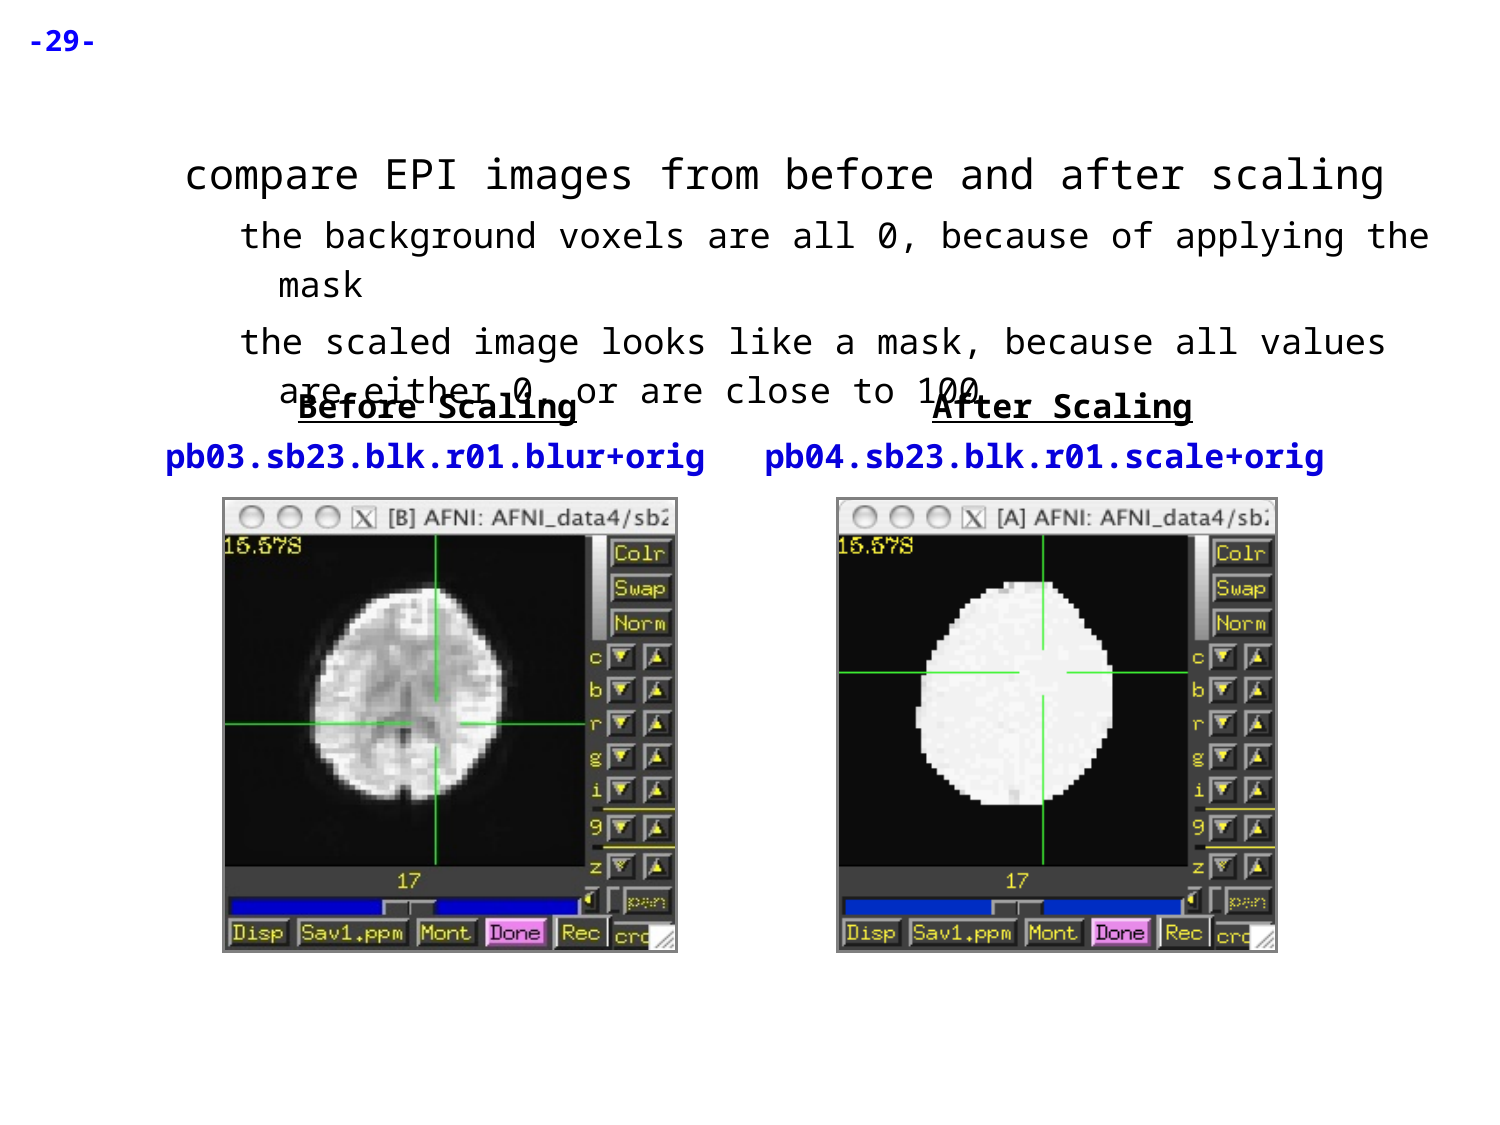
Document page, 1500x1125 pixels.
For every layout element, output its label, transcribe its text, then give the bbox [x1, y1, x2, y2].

text_box After Scaling [899, 374, 1225, 436]
picture [839, 500, 1276, 951]
text_box pb03.sb23.blk.r01.blur+orig [150, 424, 721, 486]
picture [225, 500, 676, 951]
list compare EPI images from before and after scaling the background voxels are all 0, because of applying the mask the scaled image looks like a mask, because all values are either 0, or are close to 100 [112, 137, 1450, 426]
text_box Before Scaling [274, 374, 601, 436]
text_box pb04.sb23.blk.r01.scale+orig [750, 424, 1363, 531]
